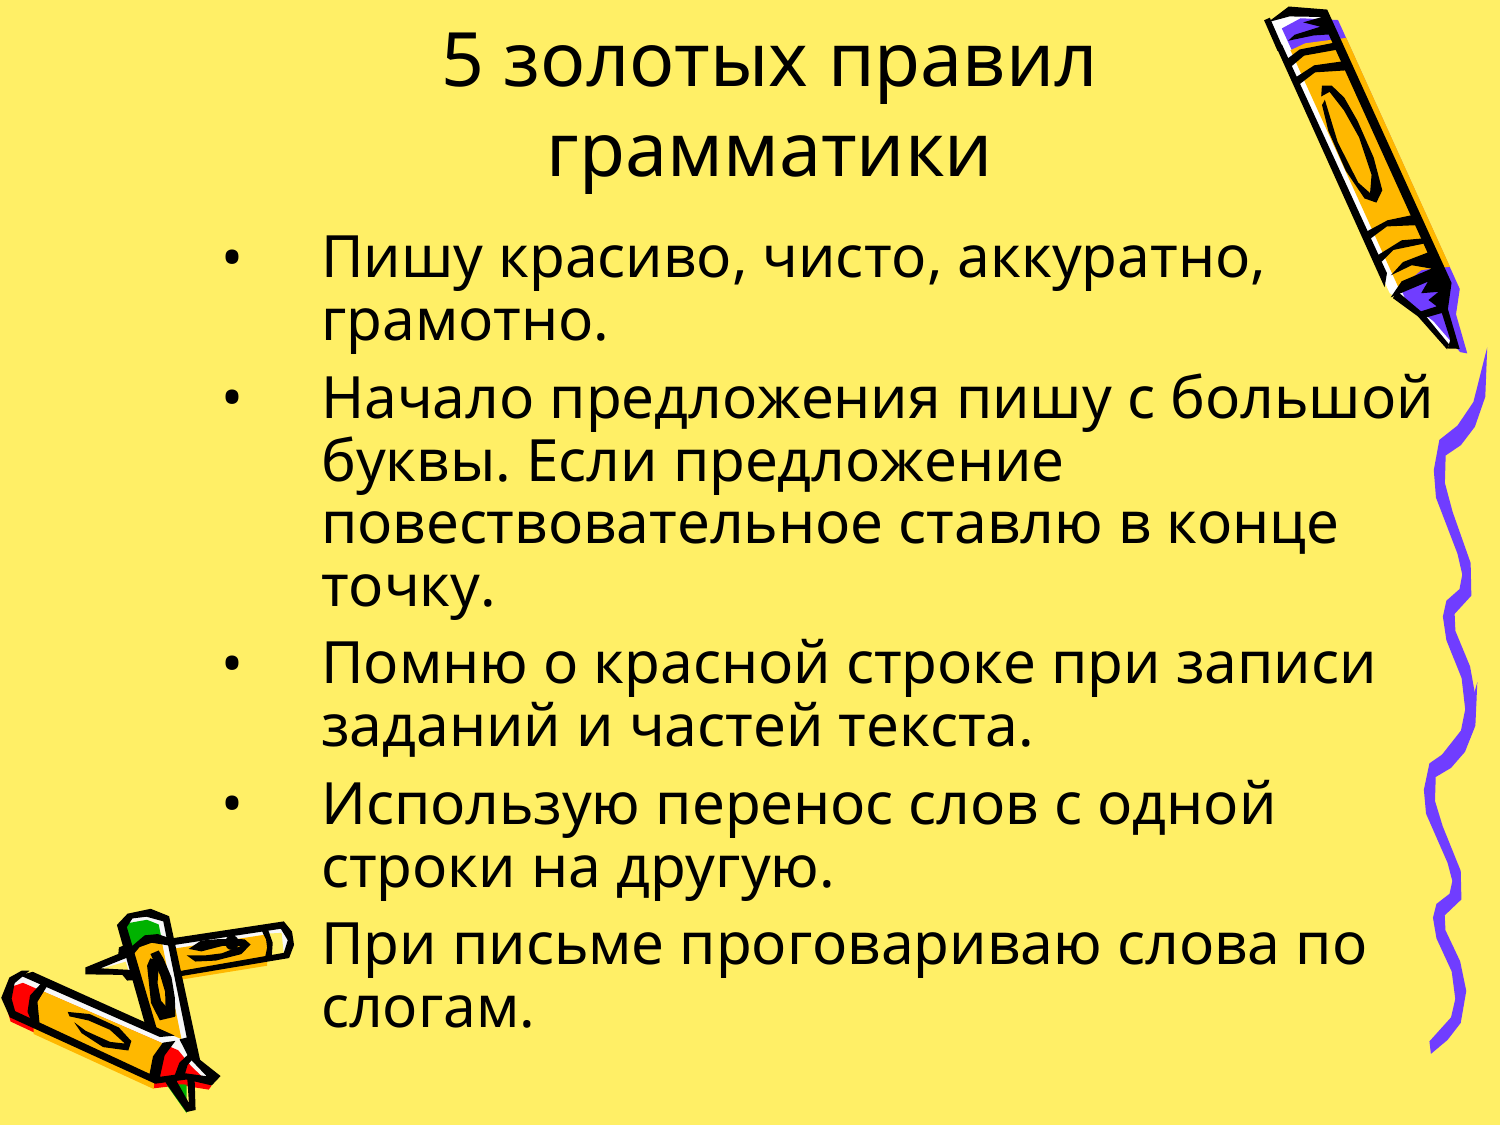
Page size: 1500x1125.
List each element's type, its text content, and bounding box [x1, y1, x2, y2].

title 5 золотых правил грамматики [206, 0, 1334, 199]
list Пишу красиво, чисто, аккуратно, грамотно. Начало предложения пишу с большой буквы. Если предложение повествовательное ставлю в конце точку. Помню о красной строке при записи заданий и частей текста. Использую перенос слов с одной строки на другую. При письме проговариваю слова по слогам. [206, 220, 1469, 1049]
